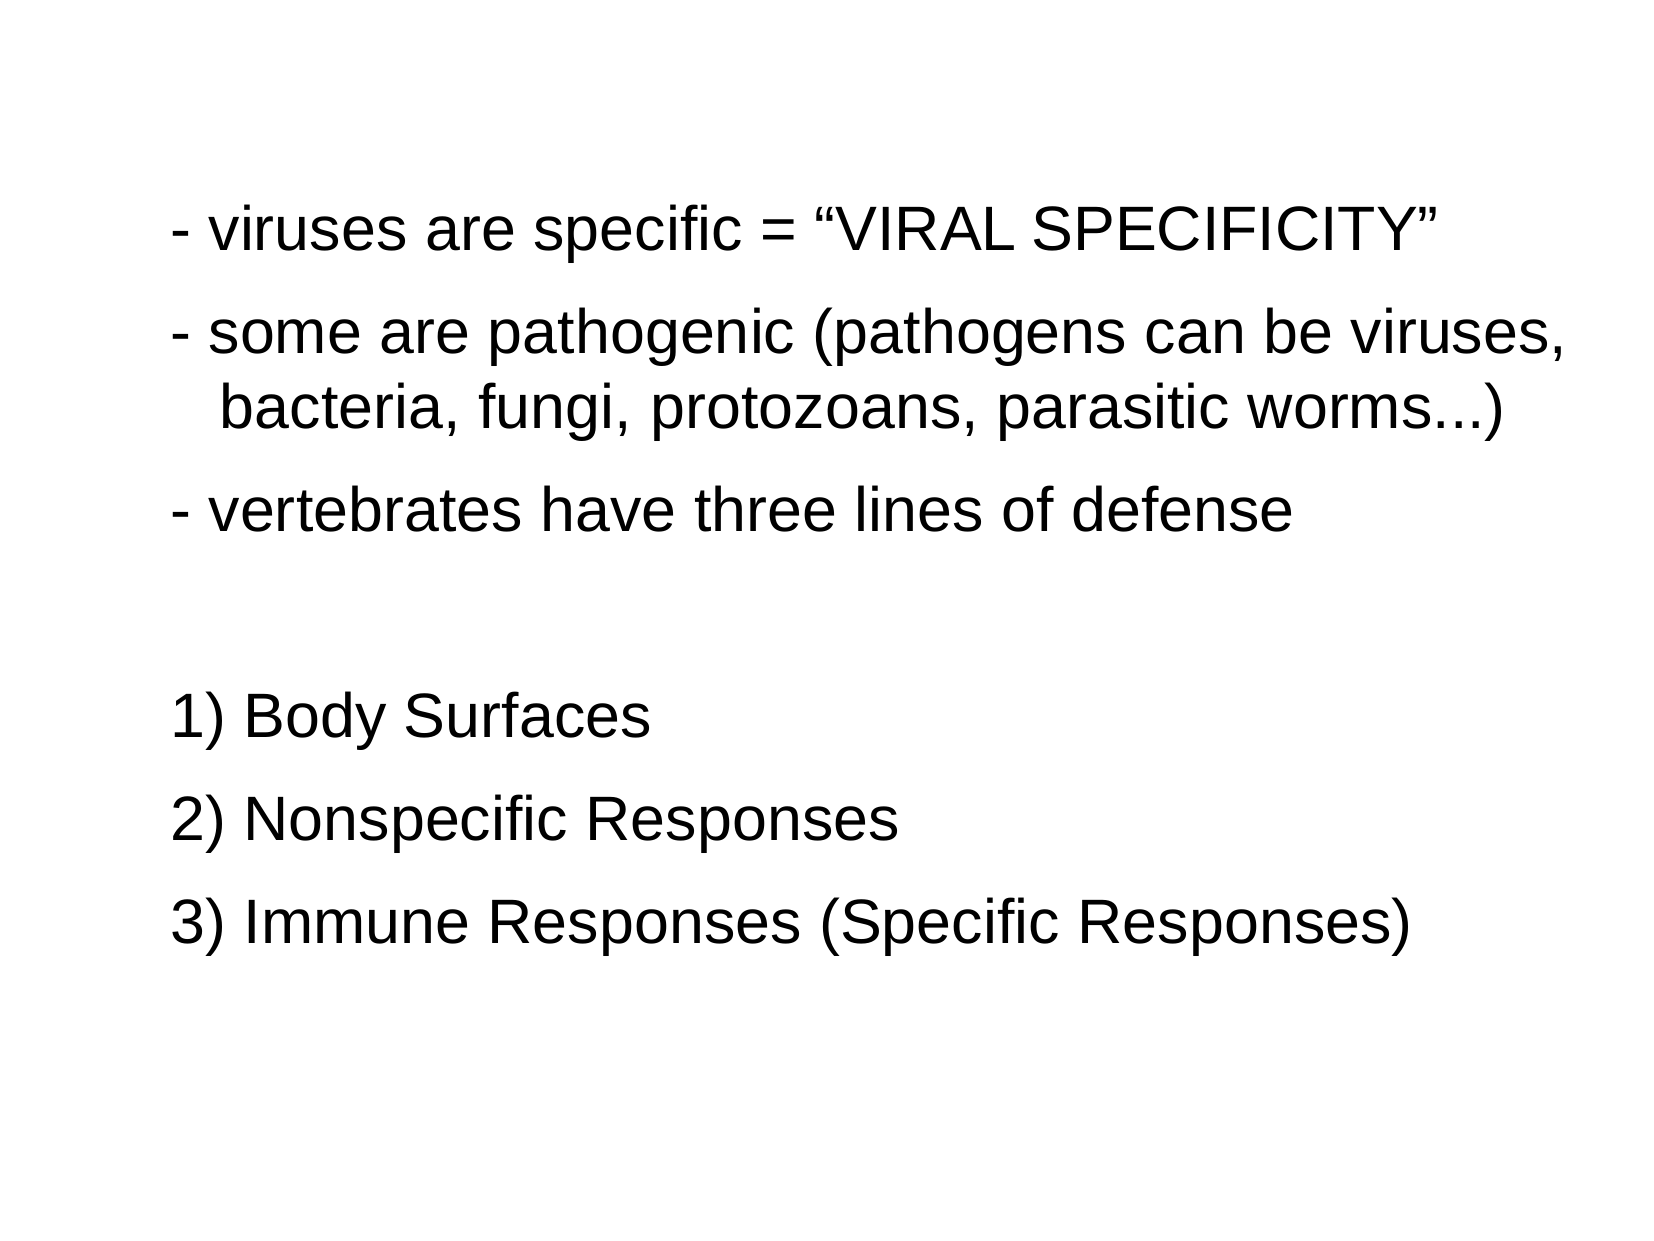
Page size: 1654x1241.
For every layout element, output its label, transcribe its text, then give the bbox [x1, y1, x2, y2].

list - viruses are specific = “VIRAL SPECIFICITY” - some are pathogenic (pathogens can be viruses, bacteria, fungi, protozoans, parasitic worms...) - vertebrates have three lines of defense 1) Body Surfaces 2) Nonspecific Responses 3) Immune Responses (Specific Responses) [86, 187, 1576, 992]
